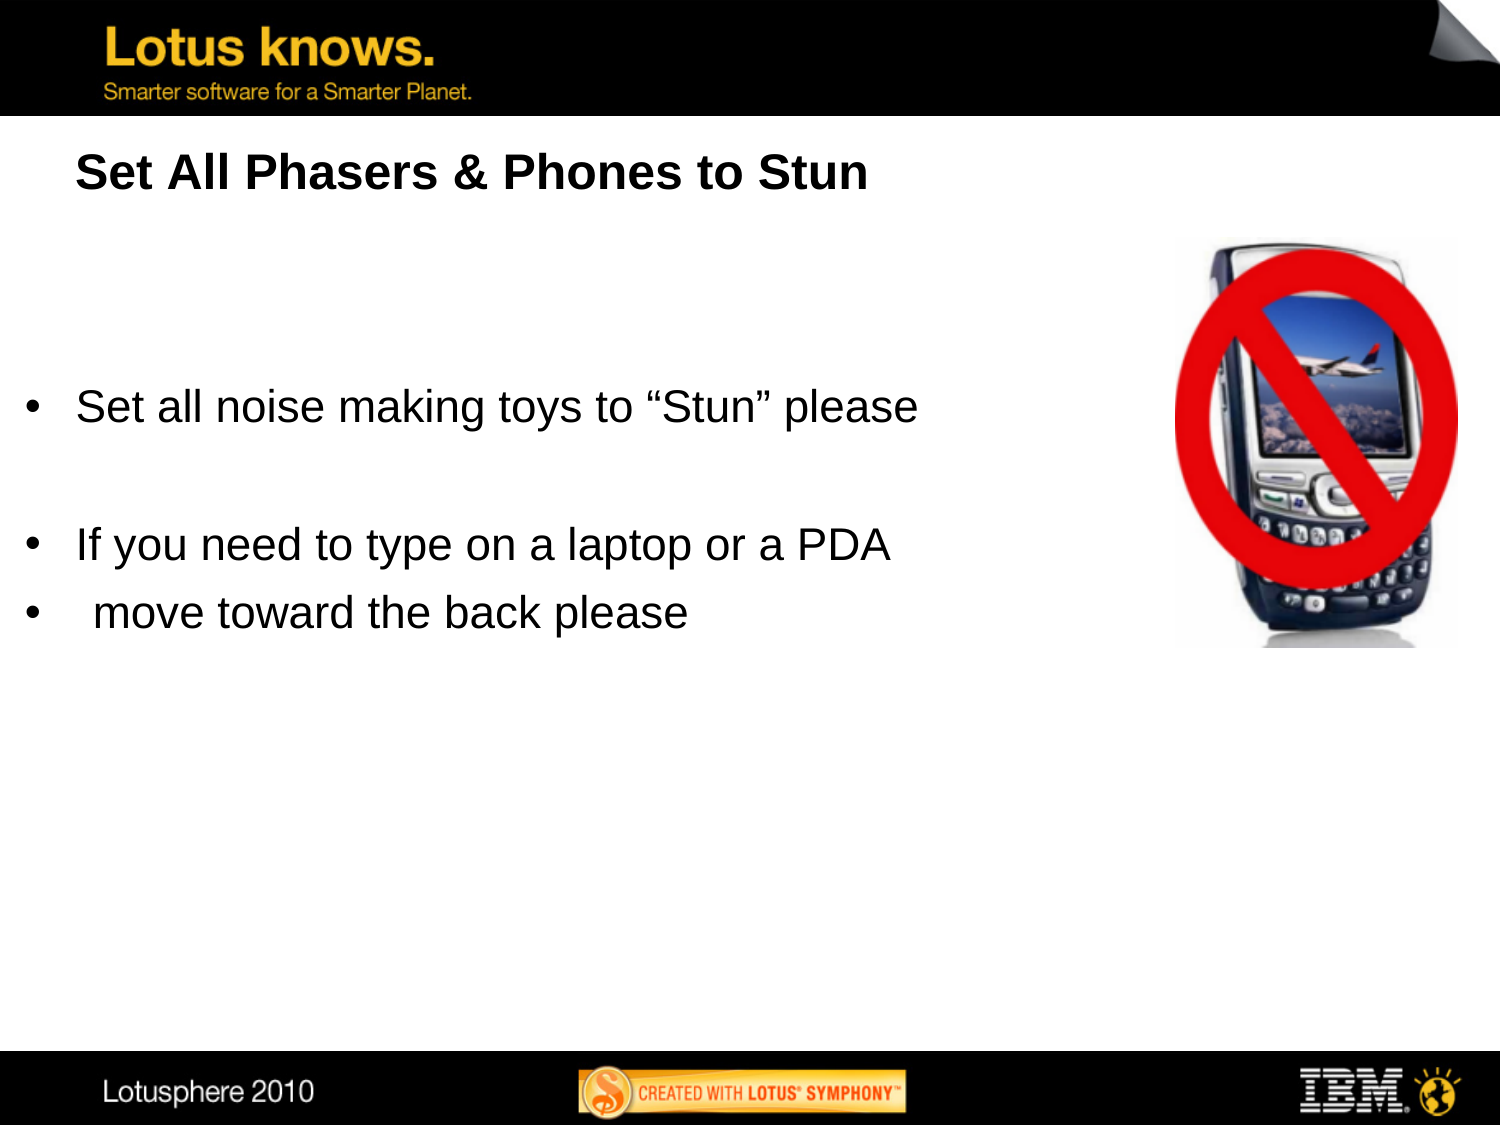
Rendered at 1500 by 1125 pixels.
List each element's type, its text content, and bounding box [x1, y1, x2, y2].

picture [1175, 237, 1458, 648]
title Set All Phasers & Phones to Stun [74, 137, 1475, 200]
picture [0, 0, 1500, 114]
list Set all noise making toys to “Stun” please If you need to type on a laptop or a PDA move toward the back please [24, 237, 1476, 1026]
picture [0, 1053, 1500, 1125]
